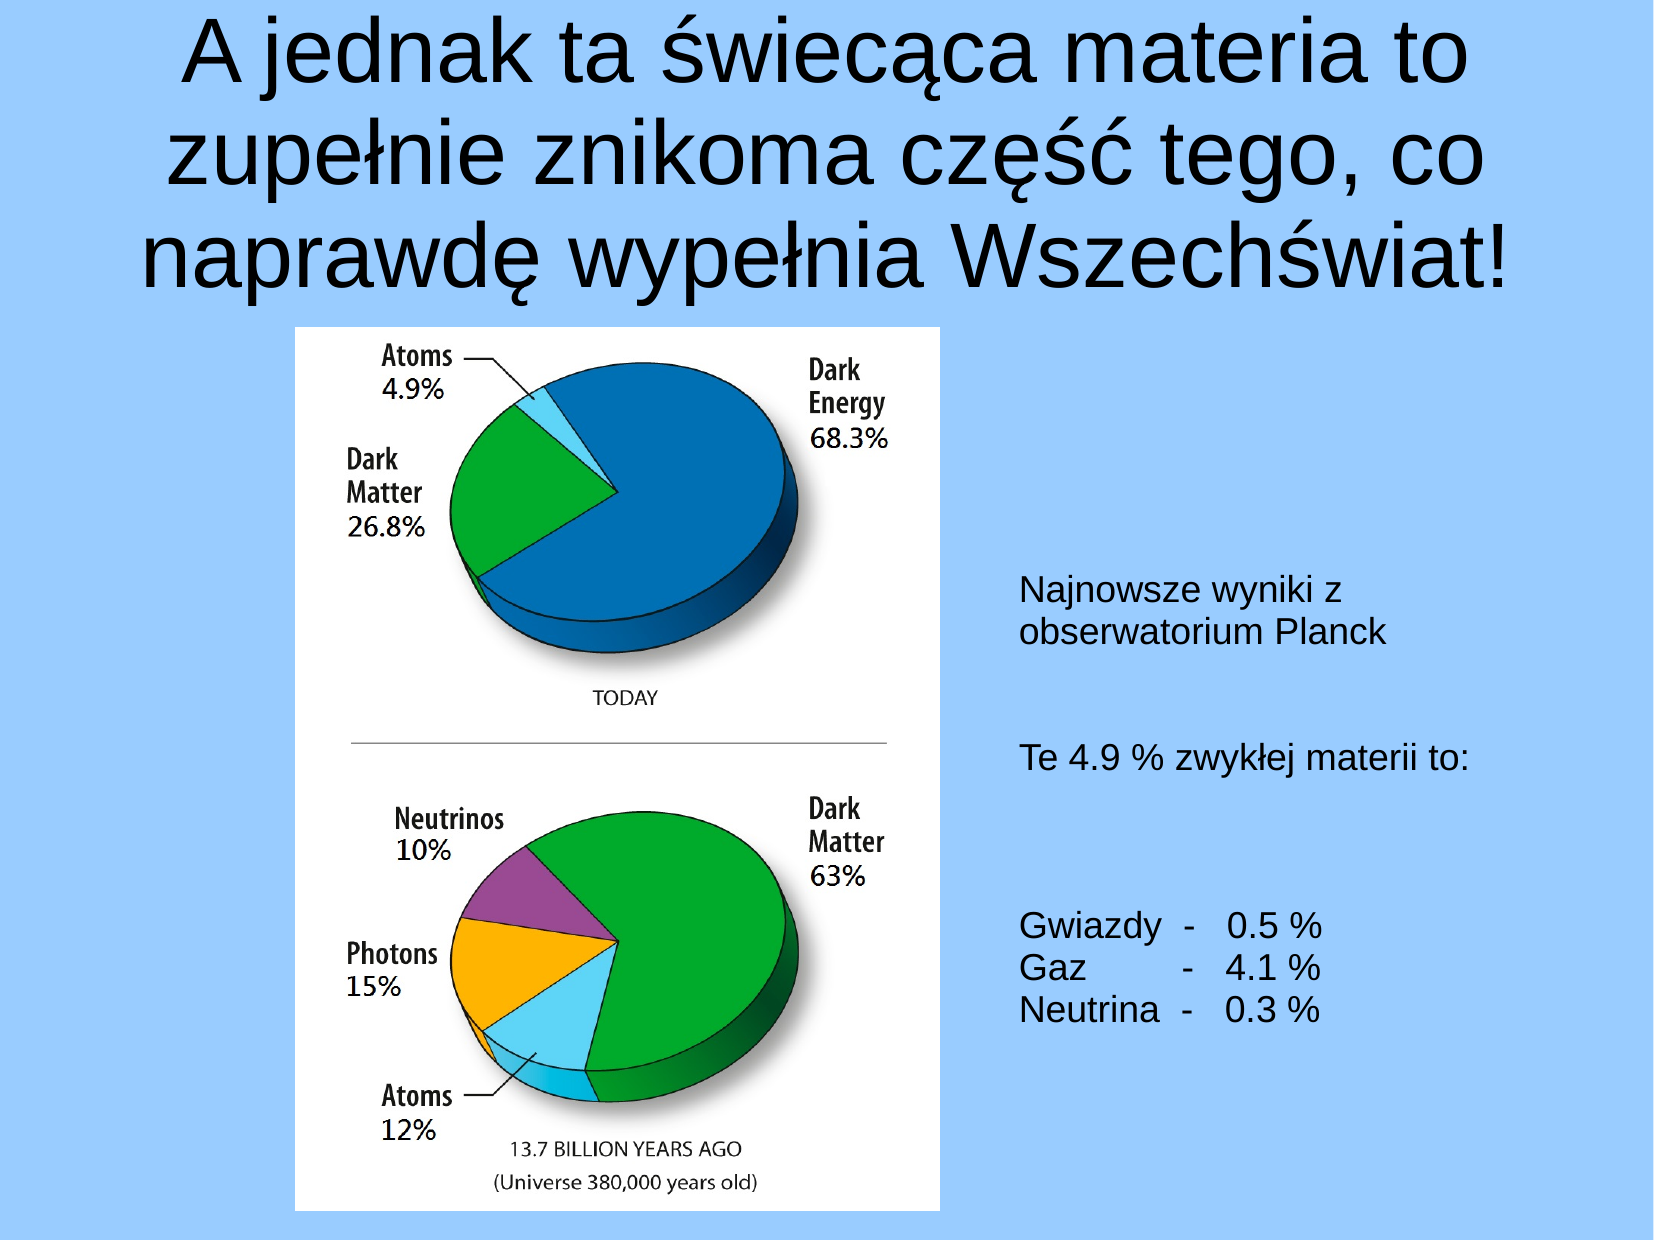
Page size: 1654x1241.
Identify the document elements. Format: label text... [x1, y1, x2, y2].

title A jednak ta świecąca materia to zupełnie znikoma część tego, co naprawdę wypełnia Wszechświat! [82, 0, 1571, 307]
picture [295, 327, 940, 1211]
text_box Najnowsze wyniki z obserwatorium Planck Te 4.9 % zwykłej materii to: Gwiazdy - 0.5 % Gaz - 4.1 % Neutrina - 0.3 % [1003, 561, 1565, 1039]
